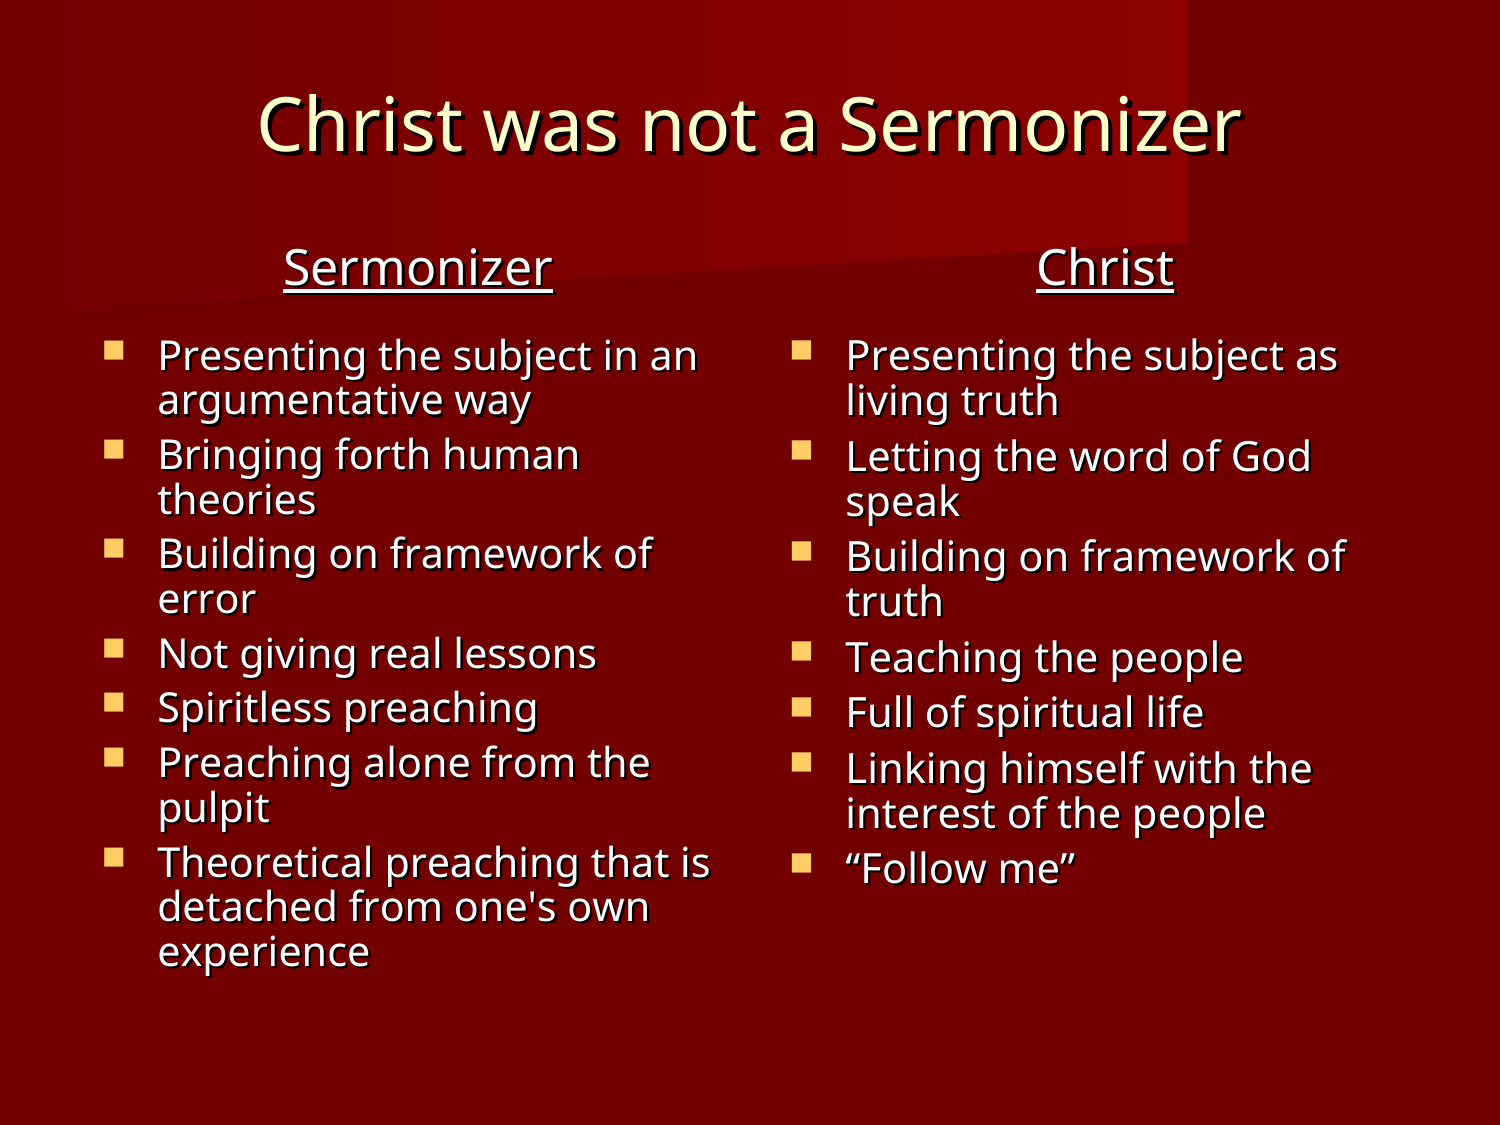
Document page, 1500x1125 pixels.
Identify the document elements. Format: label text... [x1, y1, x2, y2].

title Christ was not a Sermonizer [75, 27, 1426, 215]
text_box Christ [875, 227, 1336, 304]
list Presenting the subject in an argumentative way Bringing forth human theories Building on framework of error Not giving real lessons Spiritless preaching Preaching alone from the pulpit Theoretical preaching that is detached from one's own experience [86, 326, 750, 990]
text_box Sermonizer [187, 227, 649, 304]
list Presenting the subject as living truth Letting the word of God speak Building on framework of truth Teaching the people Full of spiritual life Linking himself with the interest of the people “Follow me” [774, 326, 1437, 935]
